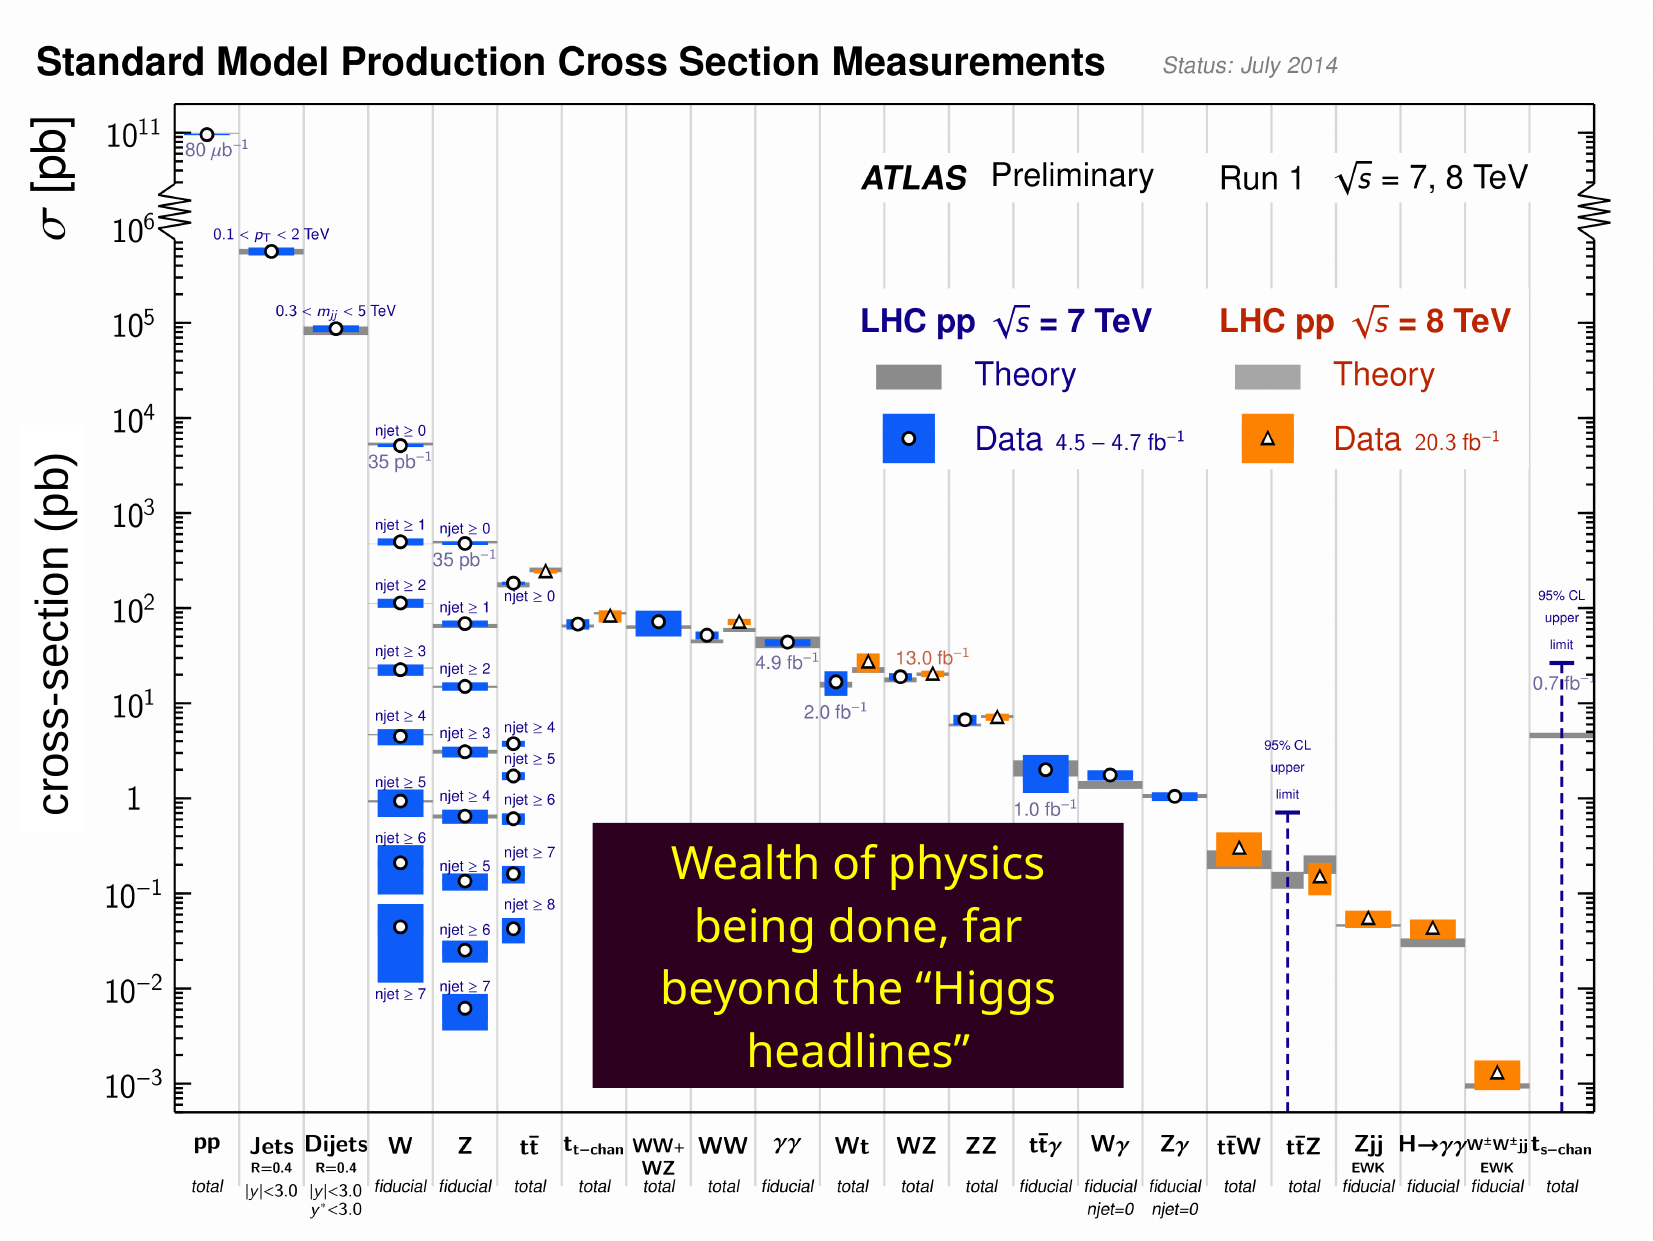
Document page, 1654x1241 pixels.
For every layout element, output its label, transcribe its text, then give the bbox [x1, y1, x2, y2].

text_box cross-section (pb) [19, 424, 86, 832]
picture [0, 0, 1654, 1241]
text_box Wealth of physics being done, far beyond the “Higgs headlines” [592, 868, 1124, 1043]
